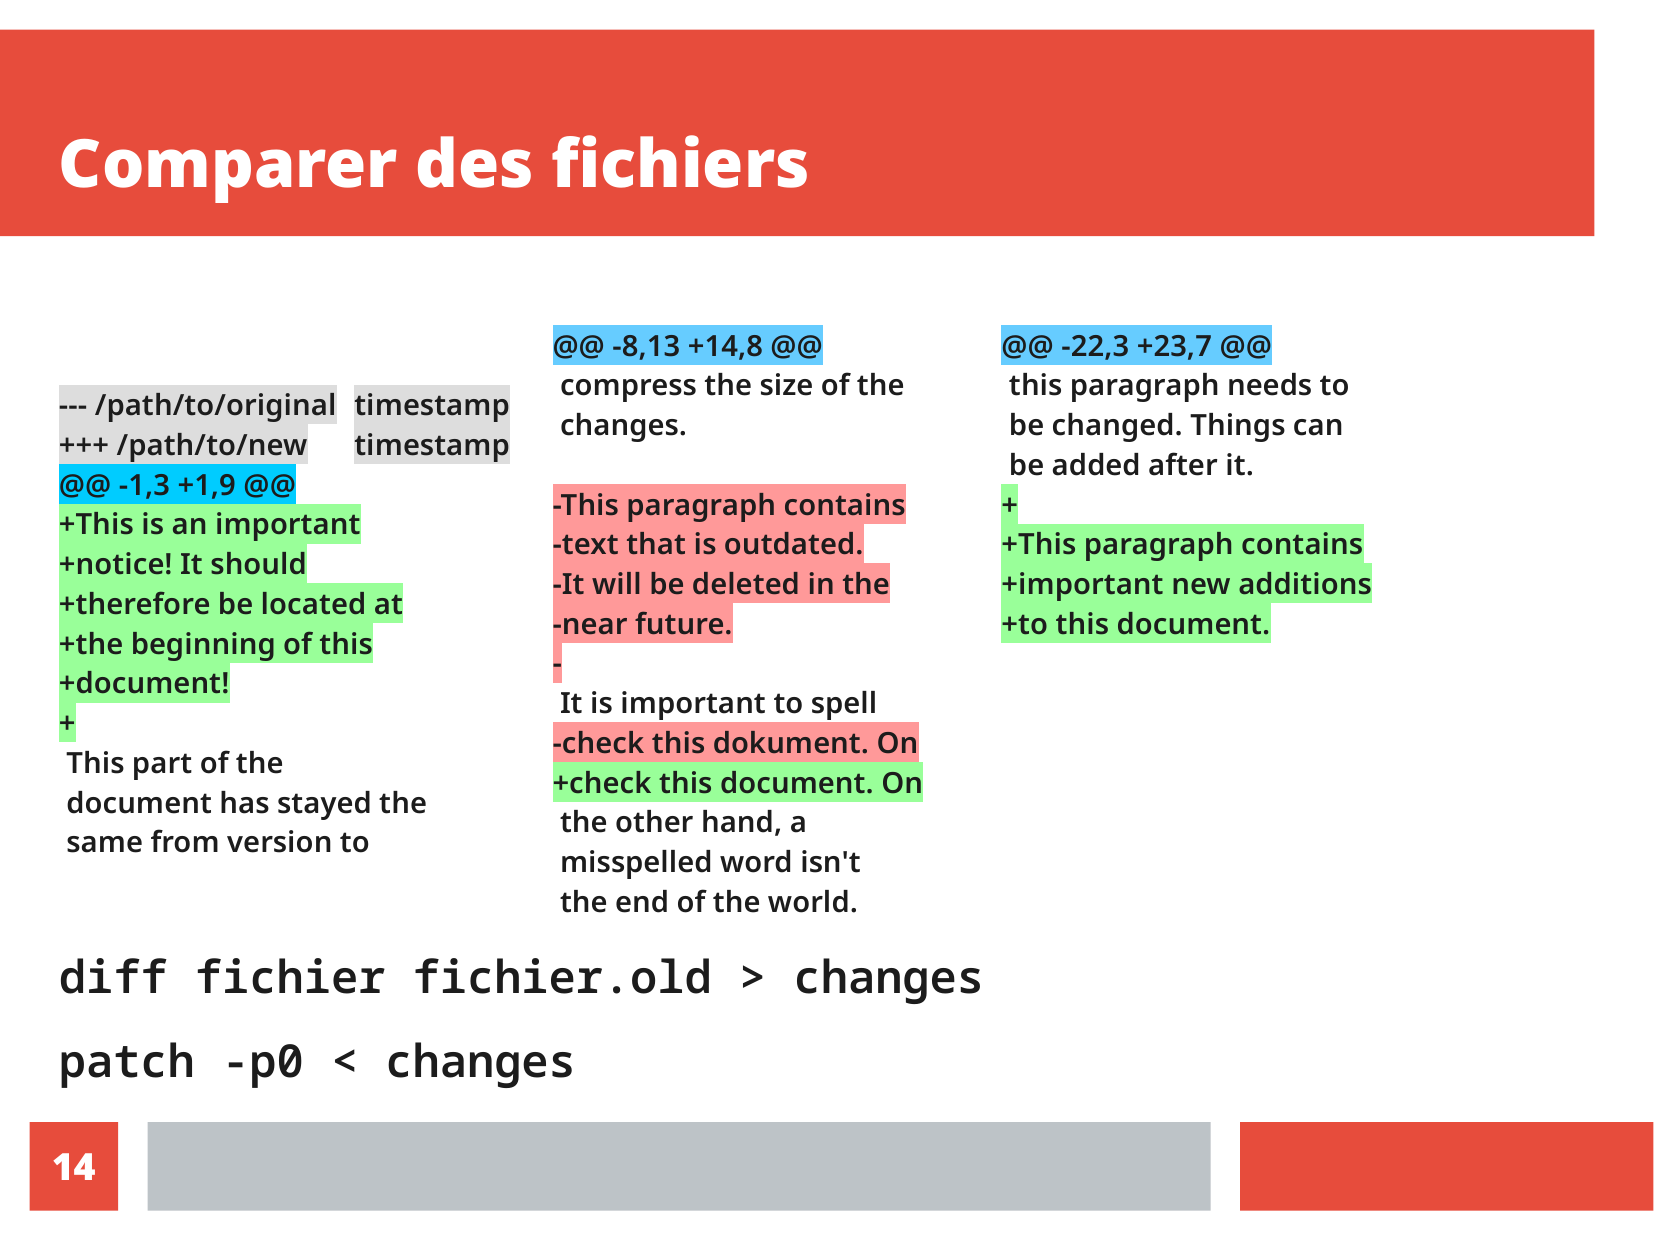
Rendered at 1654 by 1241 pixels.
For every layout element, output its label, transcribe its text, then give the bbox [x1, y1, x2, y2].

title Comparer des fichiers [59, 59, 1595, 207]
list @@ -8,13 +14,8 @@ compress the size of the changes. -This paragraph contains -text that is outdated. -It will be deleted in the -near future. - It is important to spell -check this dokument. On +check this document. On the other hand, a misspelled word isn't the end of the world. [552, 324, 1001, 934]
list diff fichier fichier.old > changes patch -p0 < changes [59, 944, 1565, 1092]
list --- /path/to/original timestamp +++ /path/to/new timestamp @@ -1,3 +1,9 @@ +This is an important +notice! It should +therefore be located at +the beginning of this +document! + This part of the document has stayed the same from version to [59, 324, 552, 922]
list @@ -22,3 +23,7 @@ this paragraph needs to be changed. Things can be added after it. + +This paragraph contains +important new additions +to this document. [1001, 324, 1654, 934]
